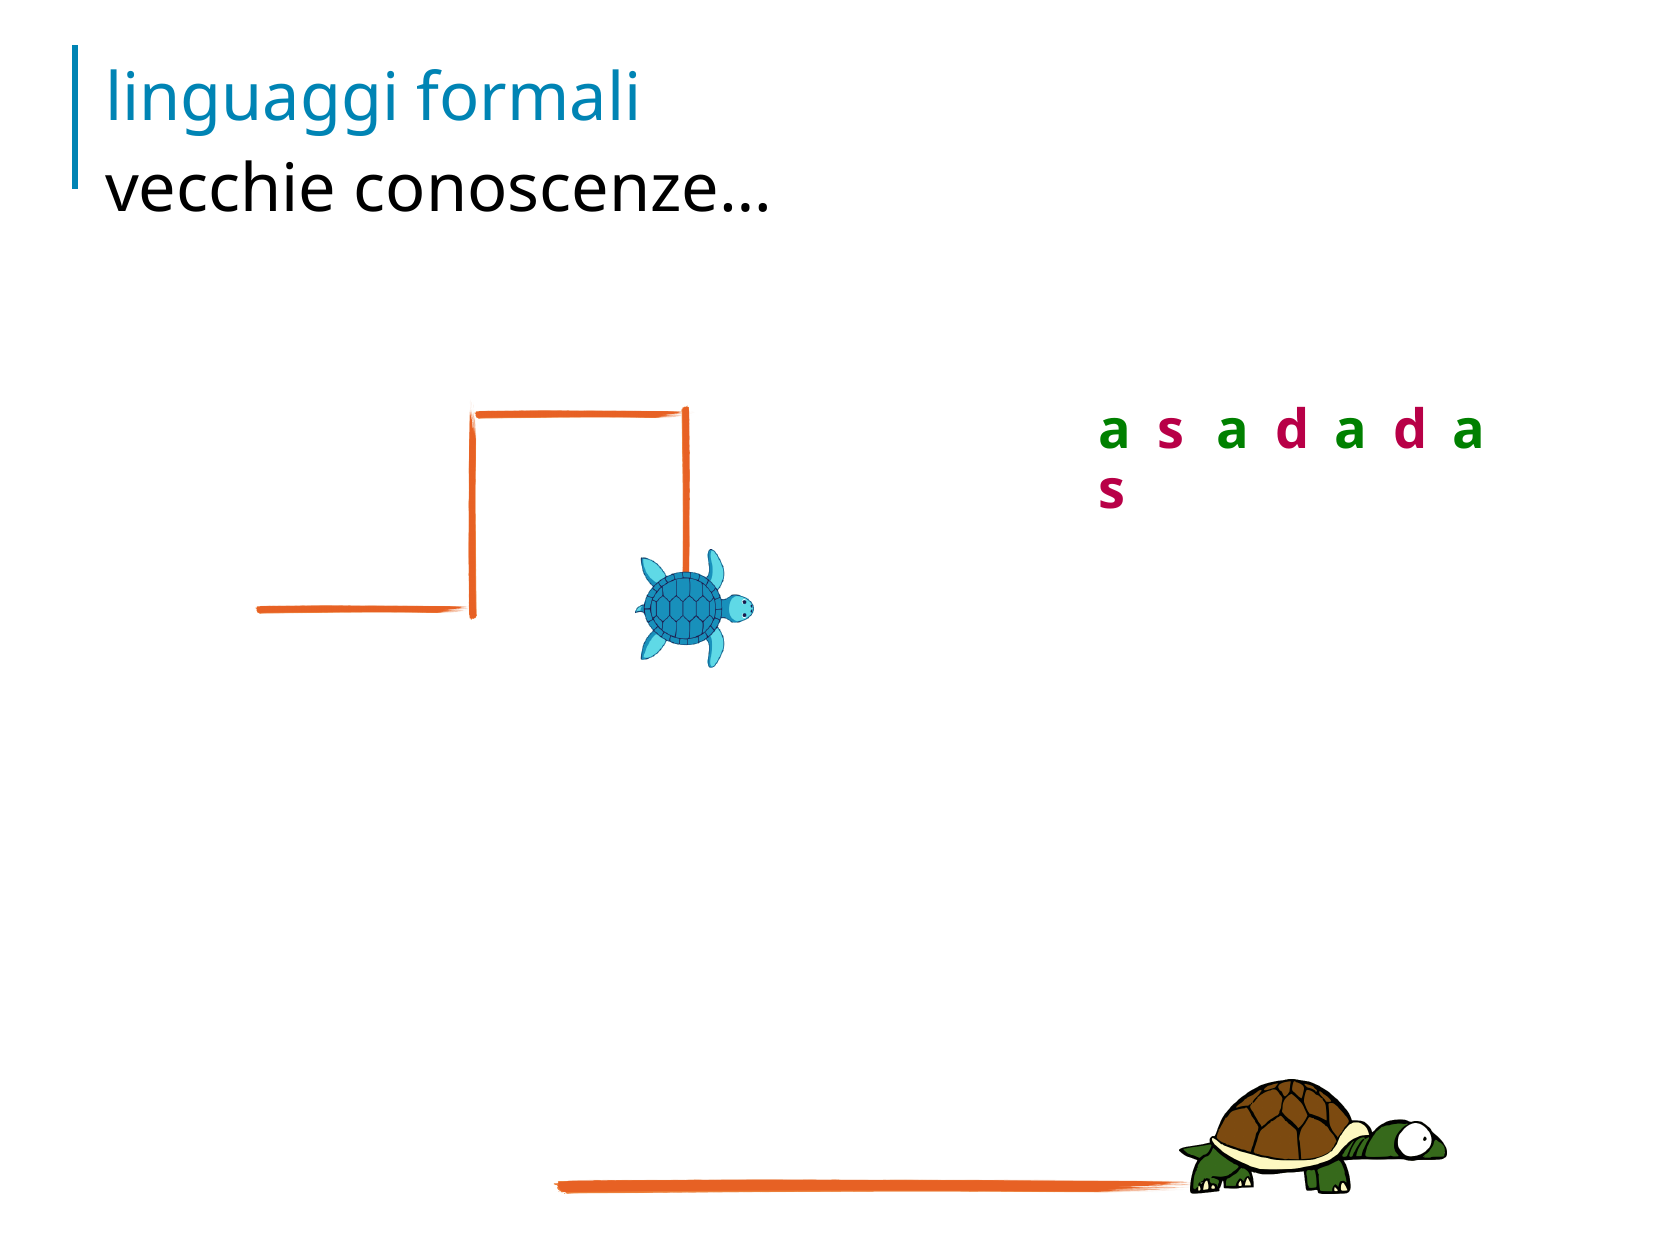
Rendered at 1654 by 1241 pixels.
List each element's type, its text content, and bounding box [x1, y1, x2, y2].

picture [553, 1079, 1447, 1194]
text_box s [1142, 383, 1201, 472]
text_box a [1201, 383, 1260, 472]
text_box d [1378, 383, 1438, 472]
text_box s [1083, 442, 1157, 531]
text_box a [1083, 383, 1142, 442]
text_box a [1438, 383, 1514, 472]
title linguaggi formali vecchie conoscenze… [105, 49, 1571, 200]
picture [255, 399, 754, 668]
text_box d [1260, 383, 1319, 472]
text_box a [1319, 383, 1378, 472]
